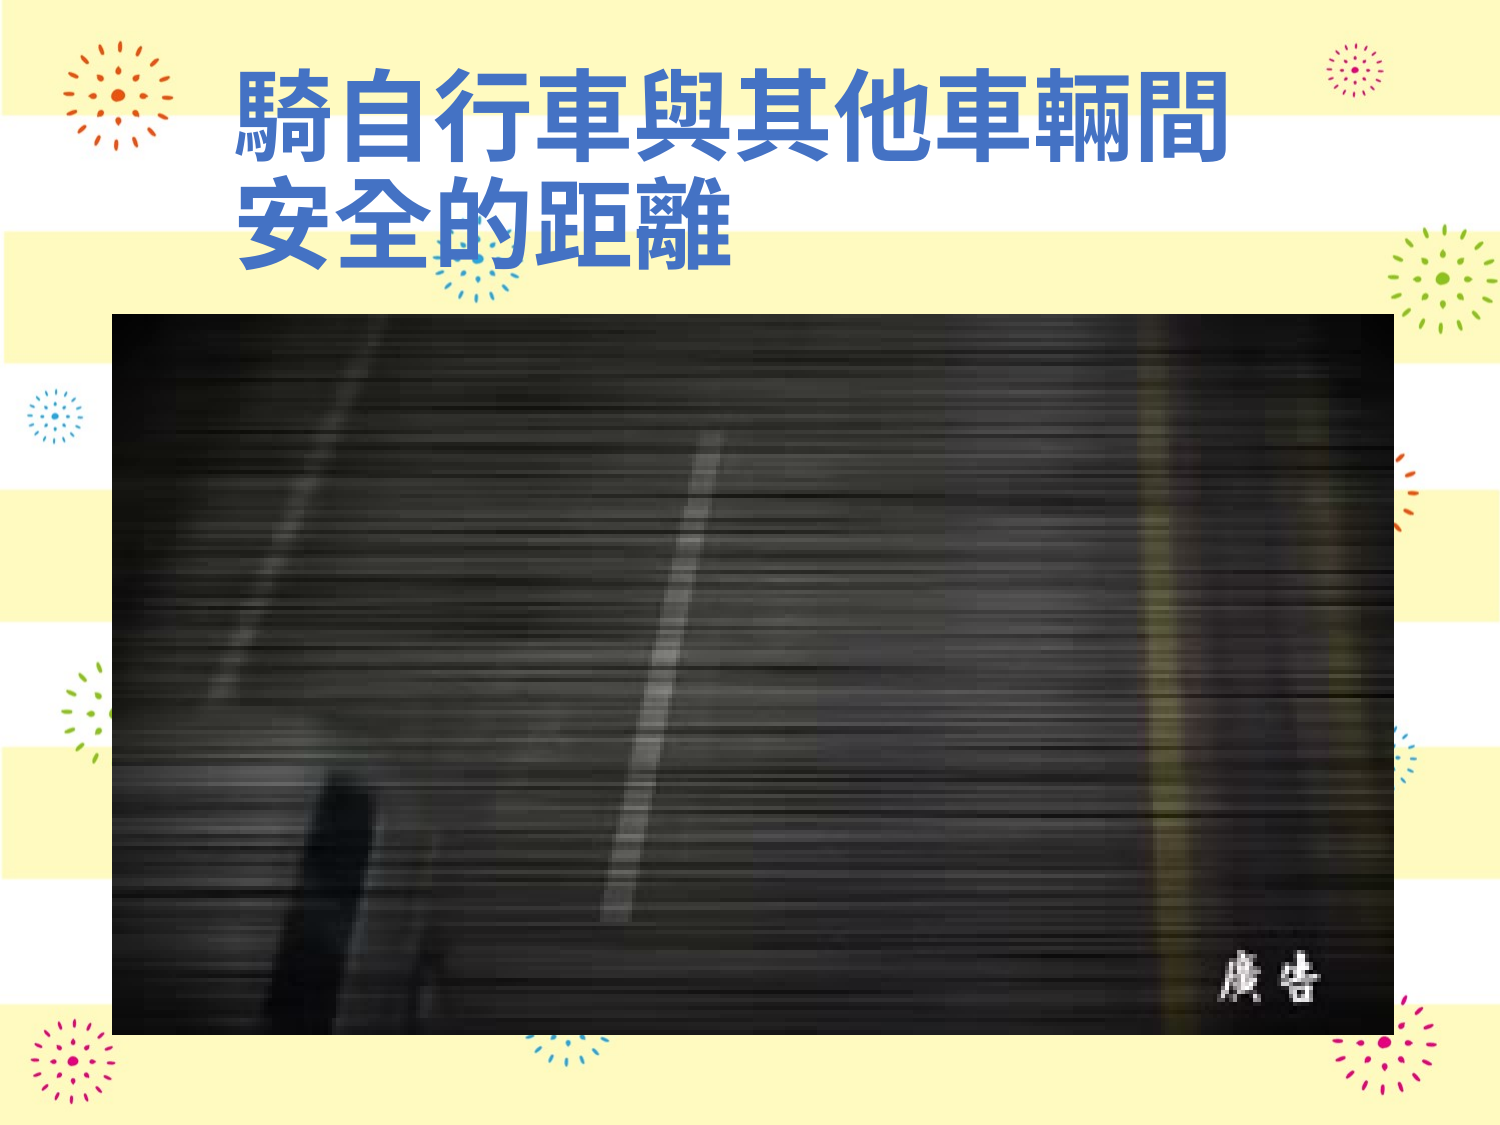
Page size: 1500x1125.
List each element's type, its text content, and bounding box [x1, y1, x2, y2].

title 騎自行車與其他車輛間 安全的距離 [218, 66, 1338, 284]
picture [0, 0, 1500, 1125]
